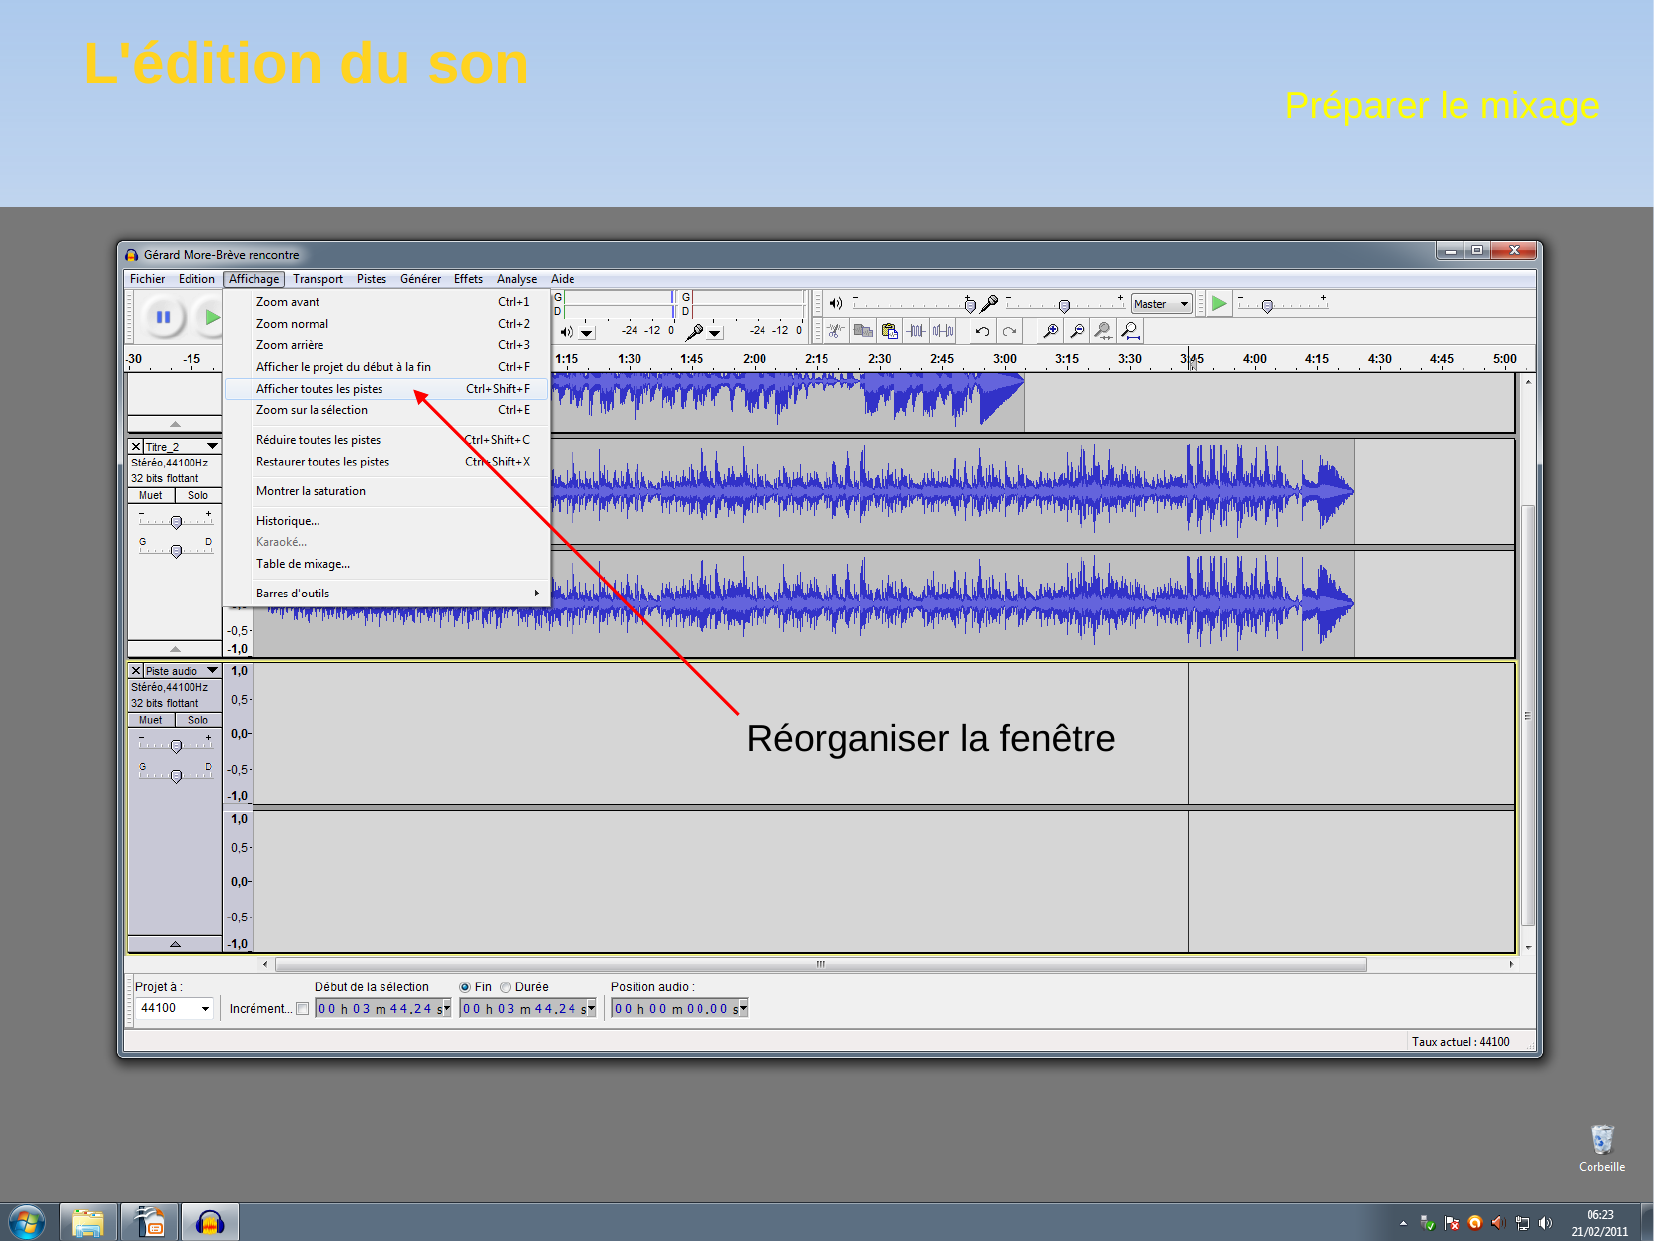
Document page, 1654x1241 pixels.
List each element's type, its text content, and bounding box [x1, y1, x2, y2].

text_box L'édition du son [5, 17, 609, 107]
picture [0, 207, 1654, 1241]
text_box Préparer le mixage [1210, 29, 1654, 129]
picture [0, 0, 1654, 206]
text_box Réorganiser la fenêtre [731, 708, 1132, 766]
